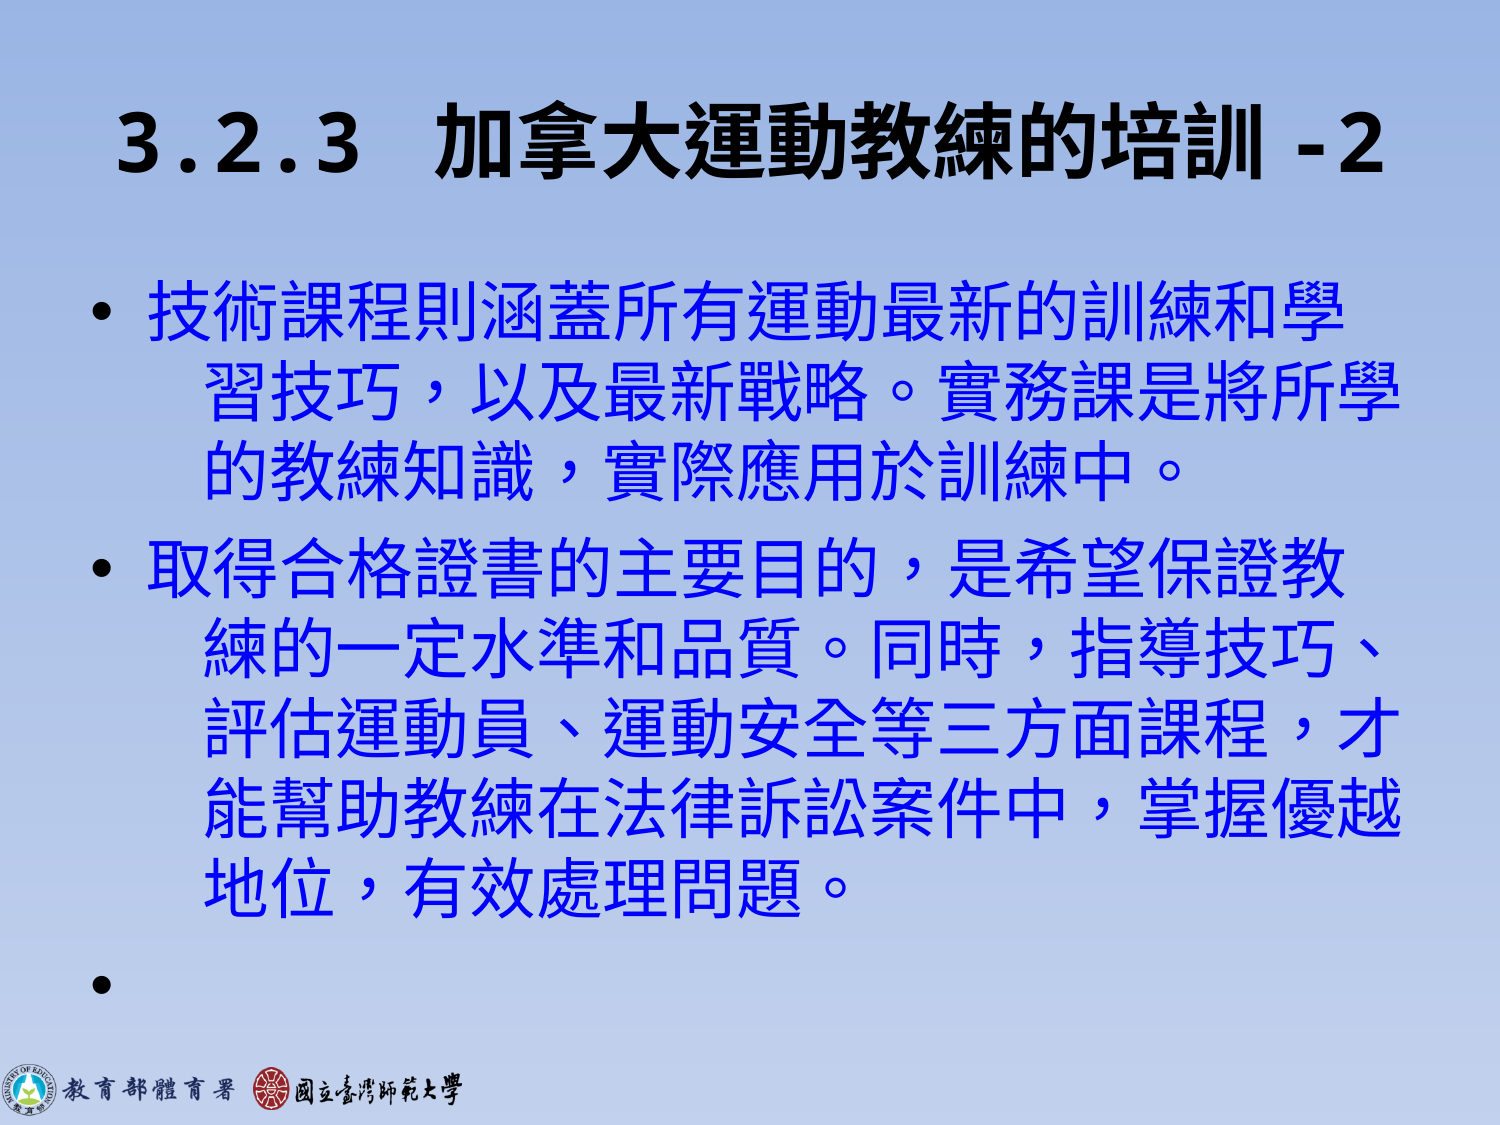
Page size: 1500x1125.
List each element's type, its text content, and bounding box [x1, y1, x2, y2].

title 3.2.3 加拿大運動教練的培訓-2 [75, 45, 1426, 233]
list 技術課程則涵蓋所有運動最新的訓練和學習技巧，以及最新戰略。實務課是將所學的教練知識，實際應用於訓練中。 取得合格證書的主要目的，是希望保證教練的一定水準和品質。同時，指導技巧、評估運動員、運動安全等三方面課程，才能幫助教練在法律訴訟案件中，掌握優越地位，有效處理問題。 [75, 262, 1426, 1005]
